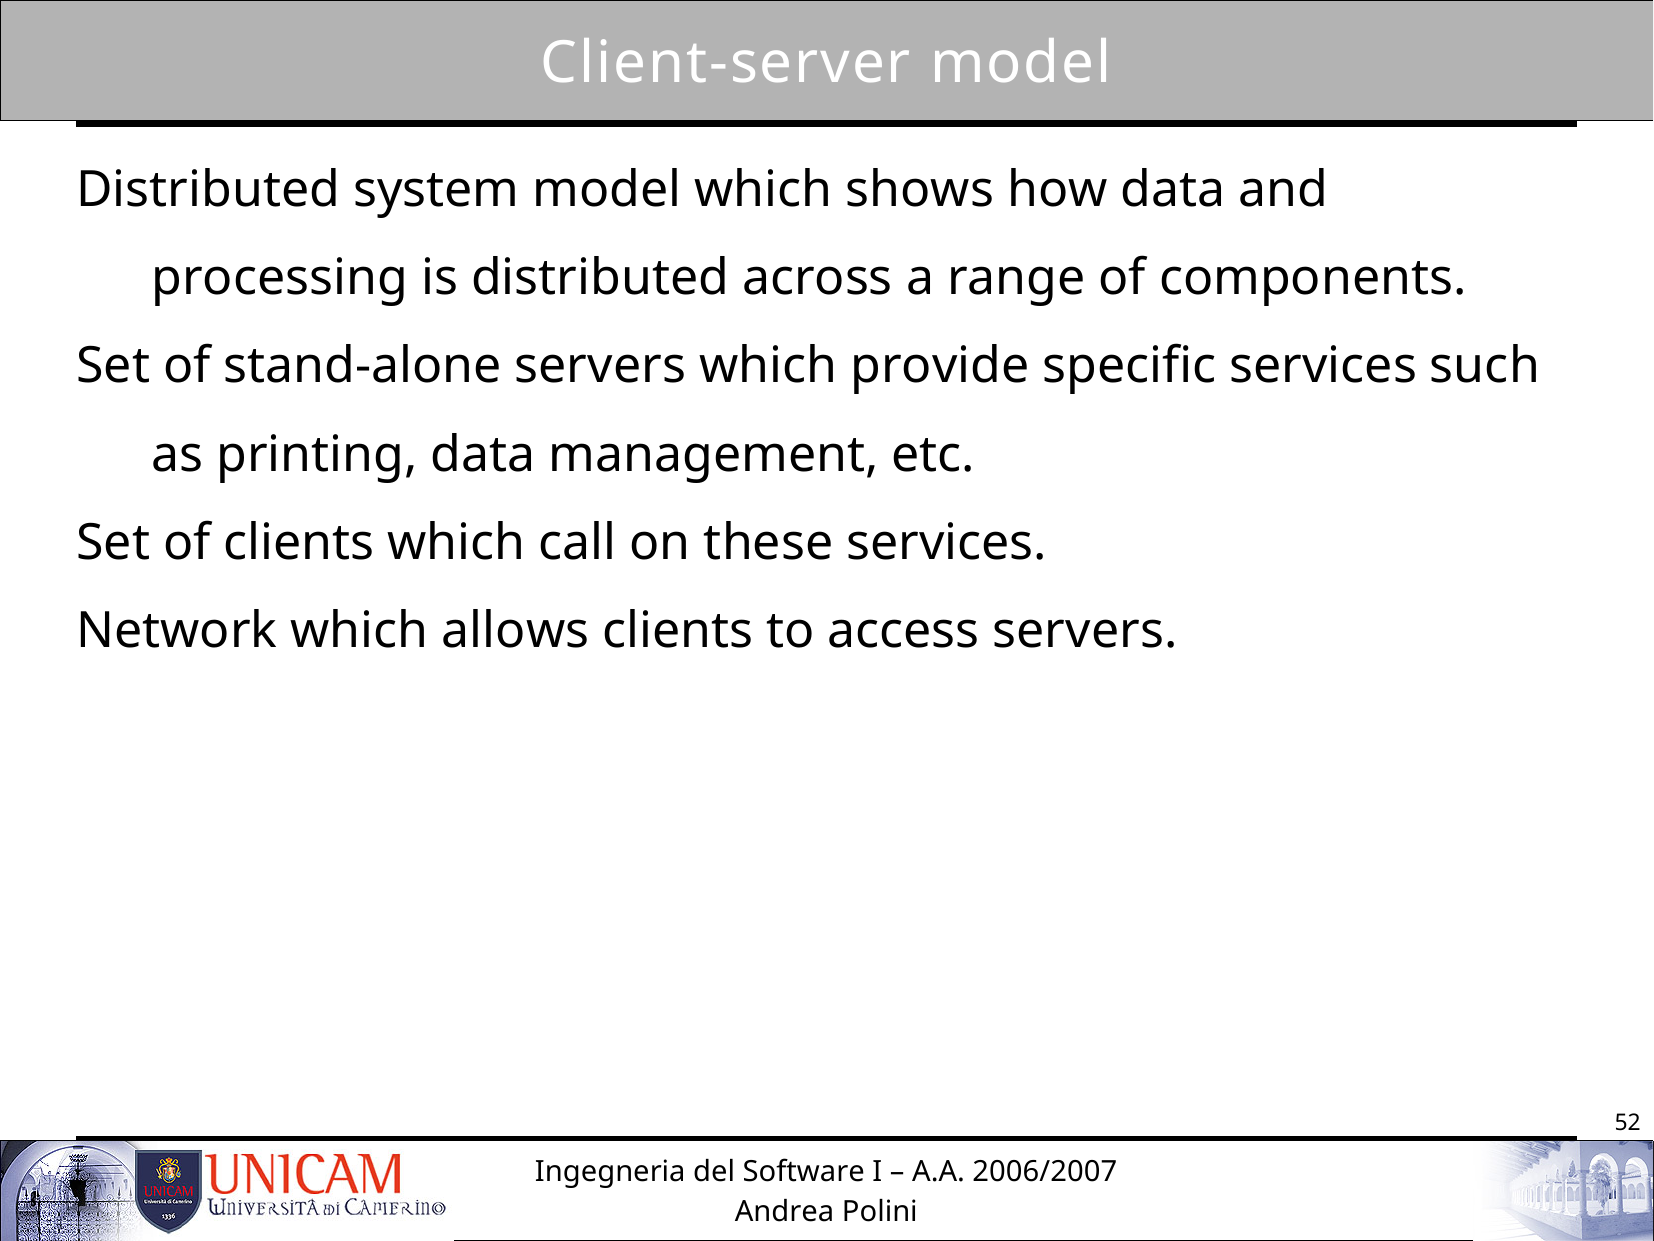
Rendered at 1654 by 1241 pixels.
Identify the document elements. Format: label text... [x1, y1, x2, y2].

picture [1473, 1141, 1654, 1241]
picture [0, 1141, 454, 1241]
list Distributed system model which shows how data and processing is distributed across a range of components. Set of stand-alone servers which provide specific services such as printing, data management, etc. Set of clients which call on these services. Network which allows clients to access servers. [76, 152, 1577, 671]
title Client-server model [0, 0, 1653, 121]
